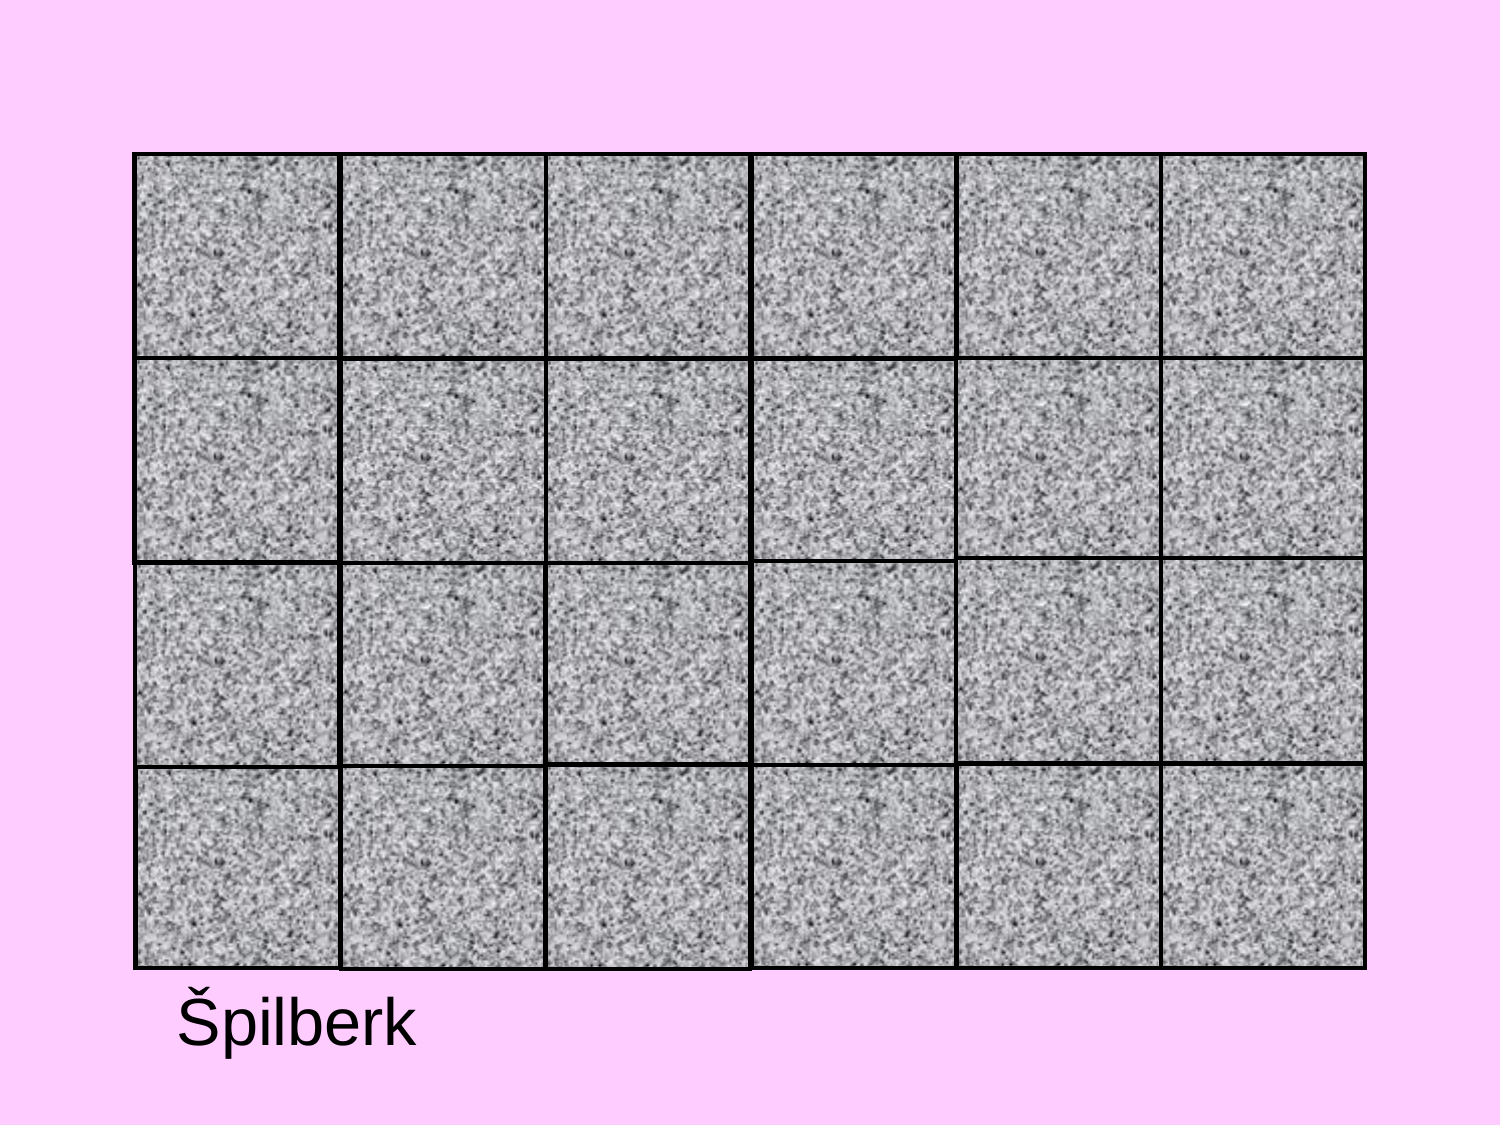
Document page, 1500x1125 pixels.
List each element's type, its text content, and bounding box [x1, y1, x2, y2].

text_box [134, 153, 340, 969]
text_box Špilberk [161, 971, 957, 1067]
text_box [341, 153, 751, 970]
text_box [752, 153, 1366, 969]
